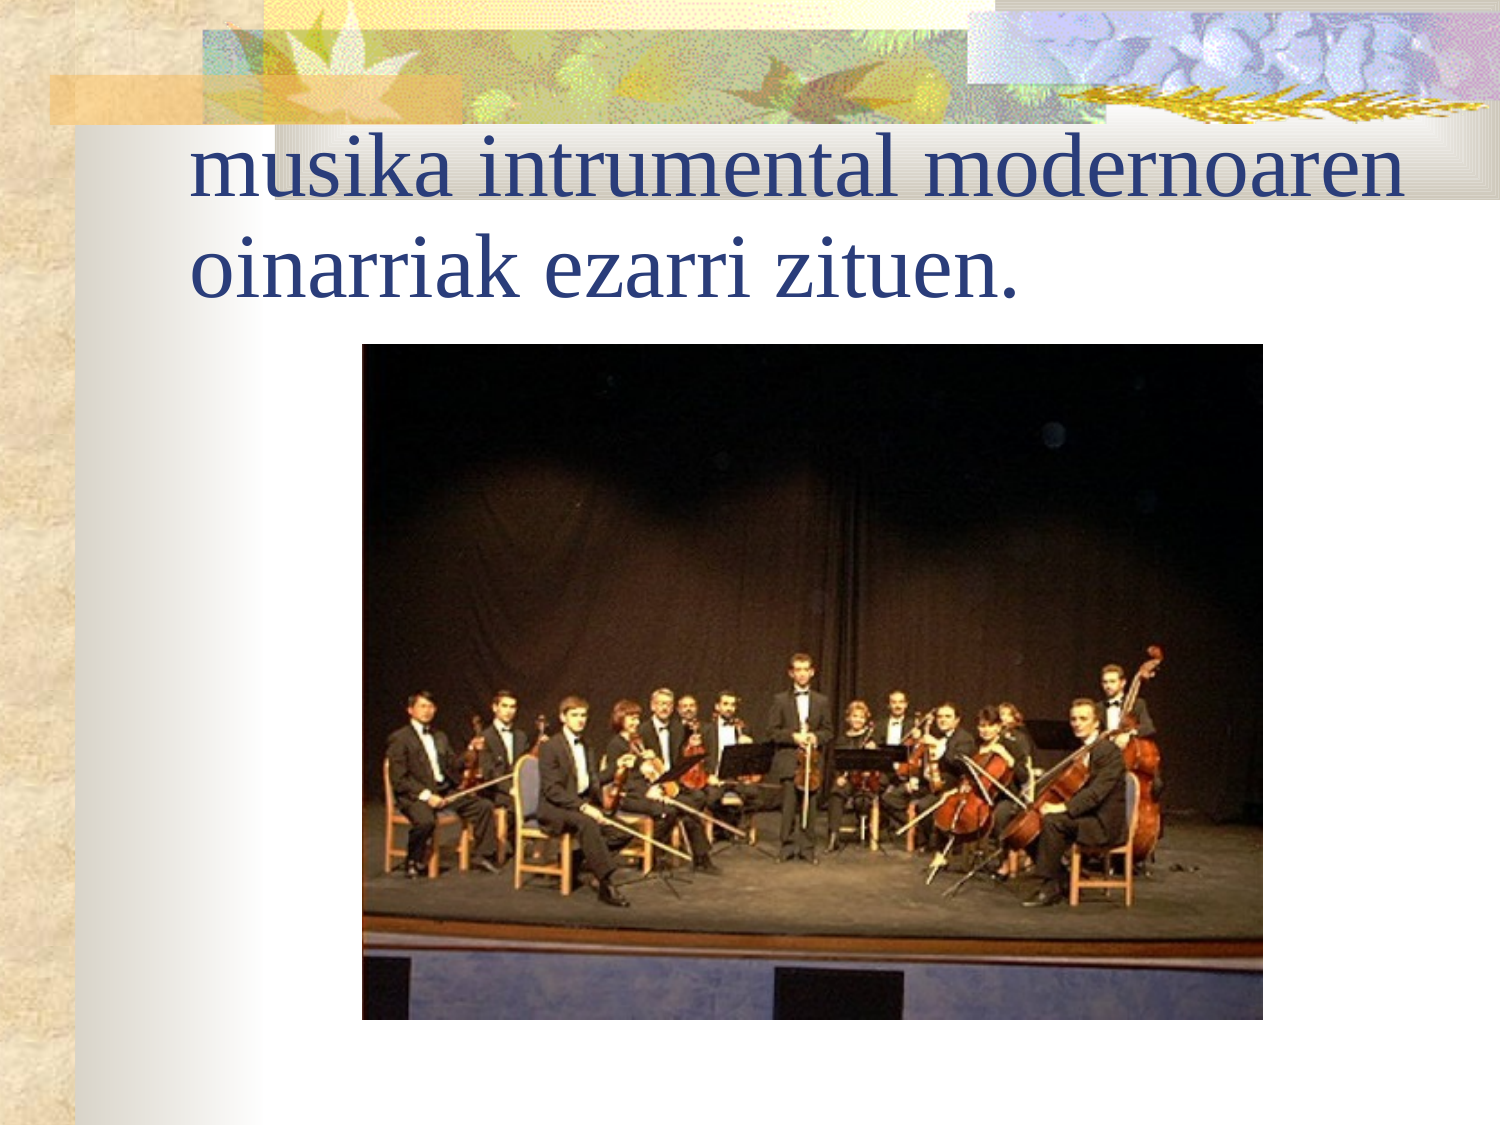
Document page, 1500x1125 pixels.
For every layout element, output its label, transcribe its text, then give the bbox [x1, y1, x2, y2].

picture [0, 0, 1500, 1125]
title musika intrumental modernoaren oinarriak ezarri zituen. [174, 89, 1450, 325]
chart [362, 344, 1263, 1020]
